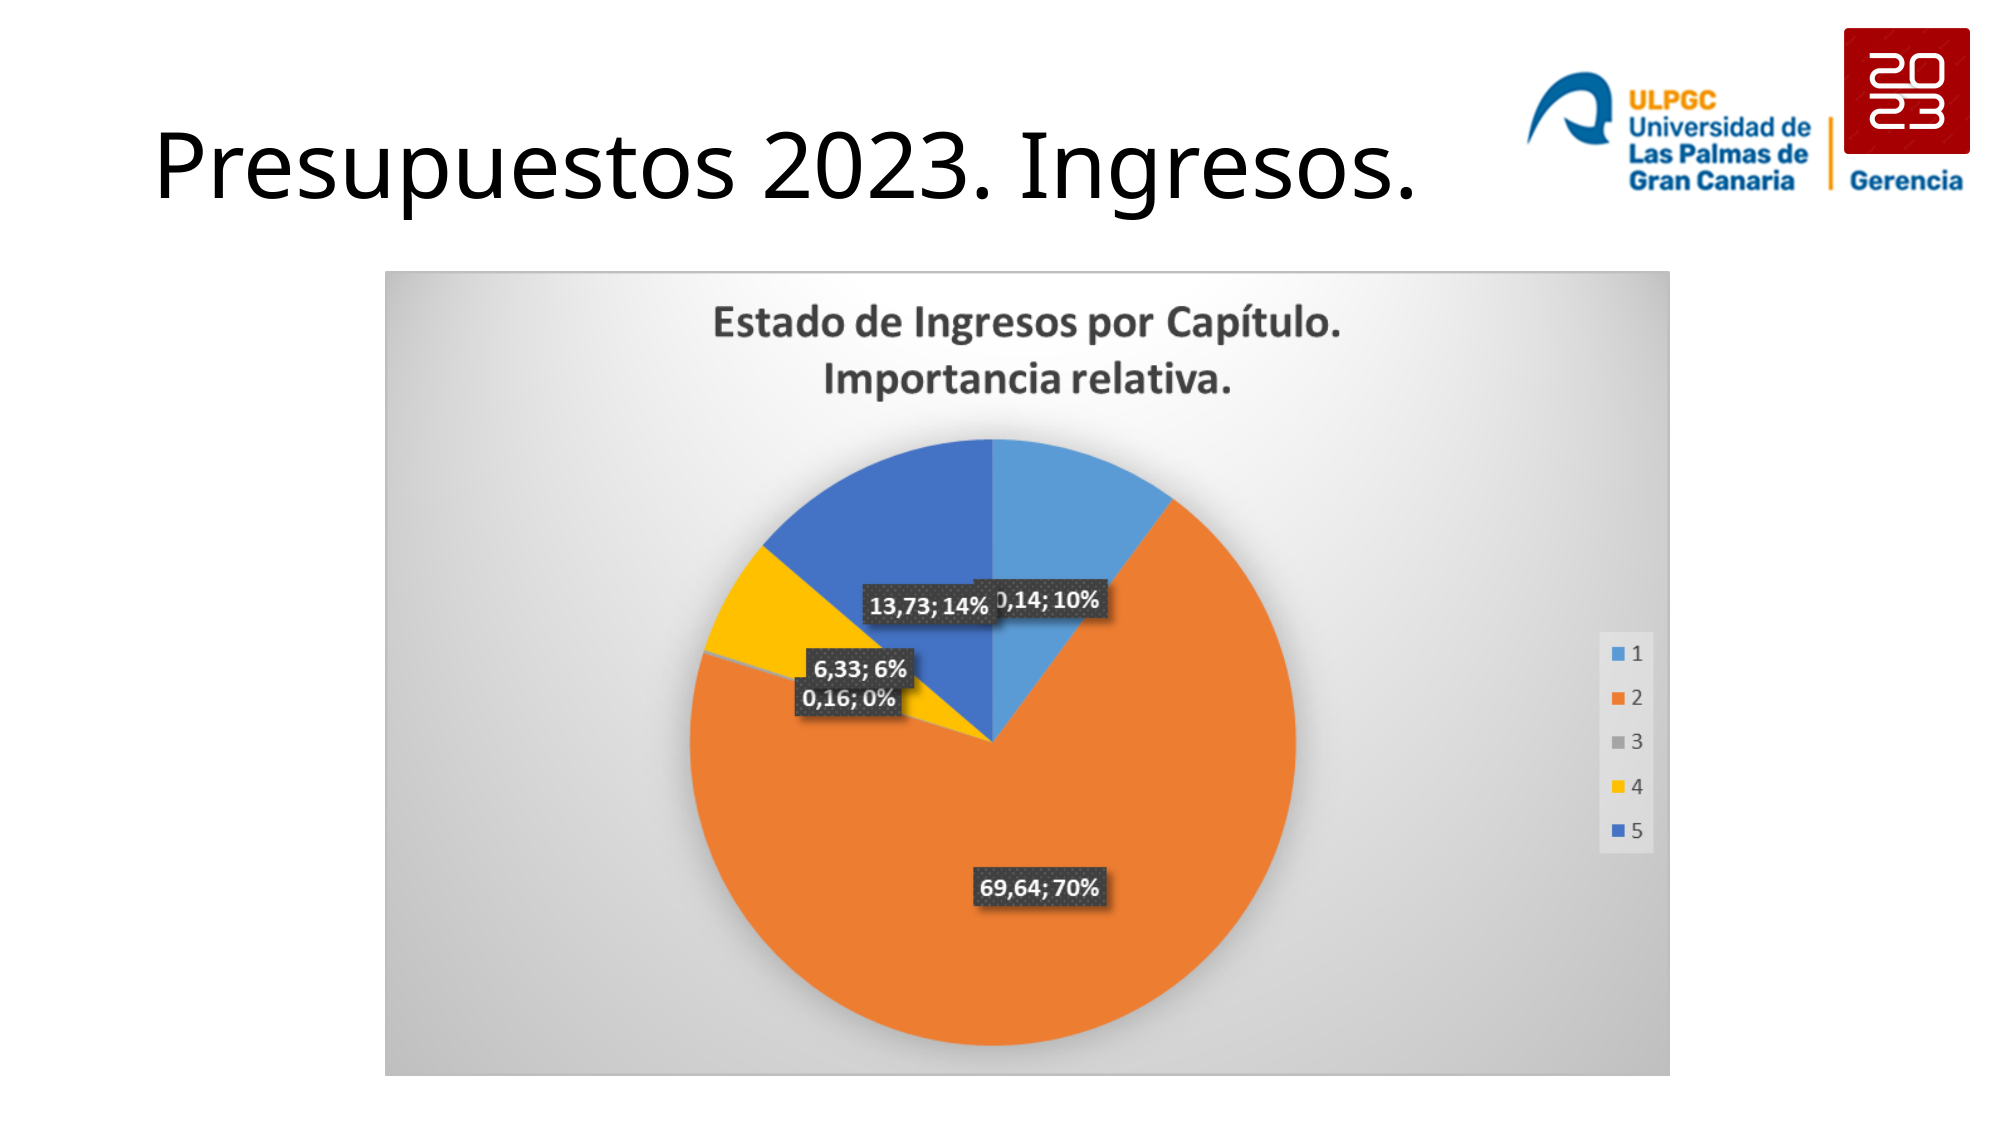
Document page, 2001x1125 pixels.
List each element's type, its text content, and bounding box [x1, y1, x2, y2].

picture [1493, 24, 2000, 232]
picture [385, 271, 1670, 1076]
title Presupuestos 2023. Ingresos. [137, 59, 1863, 278]
